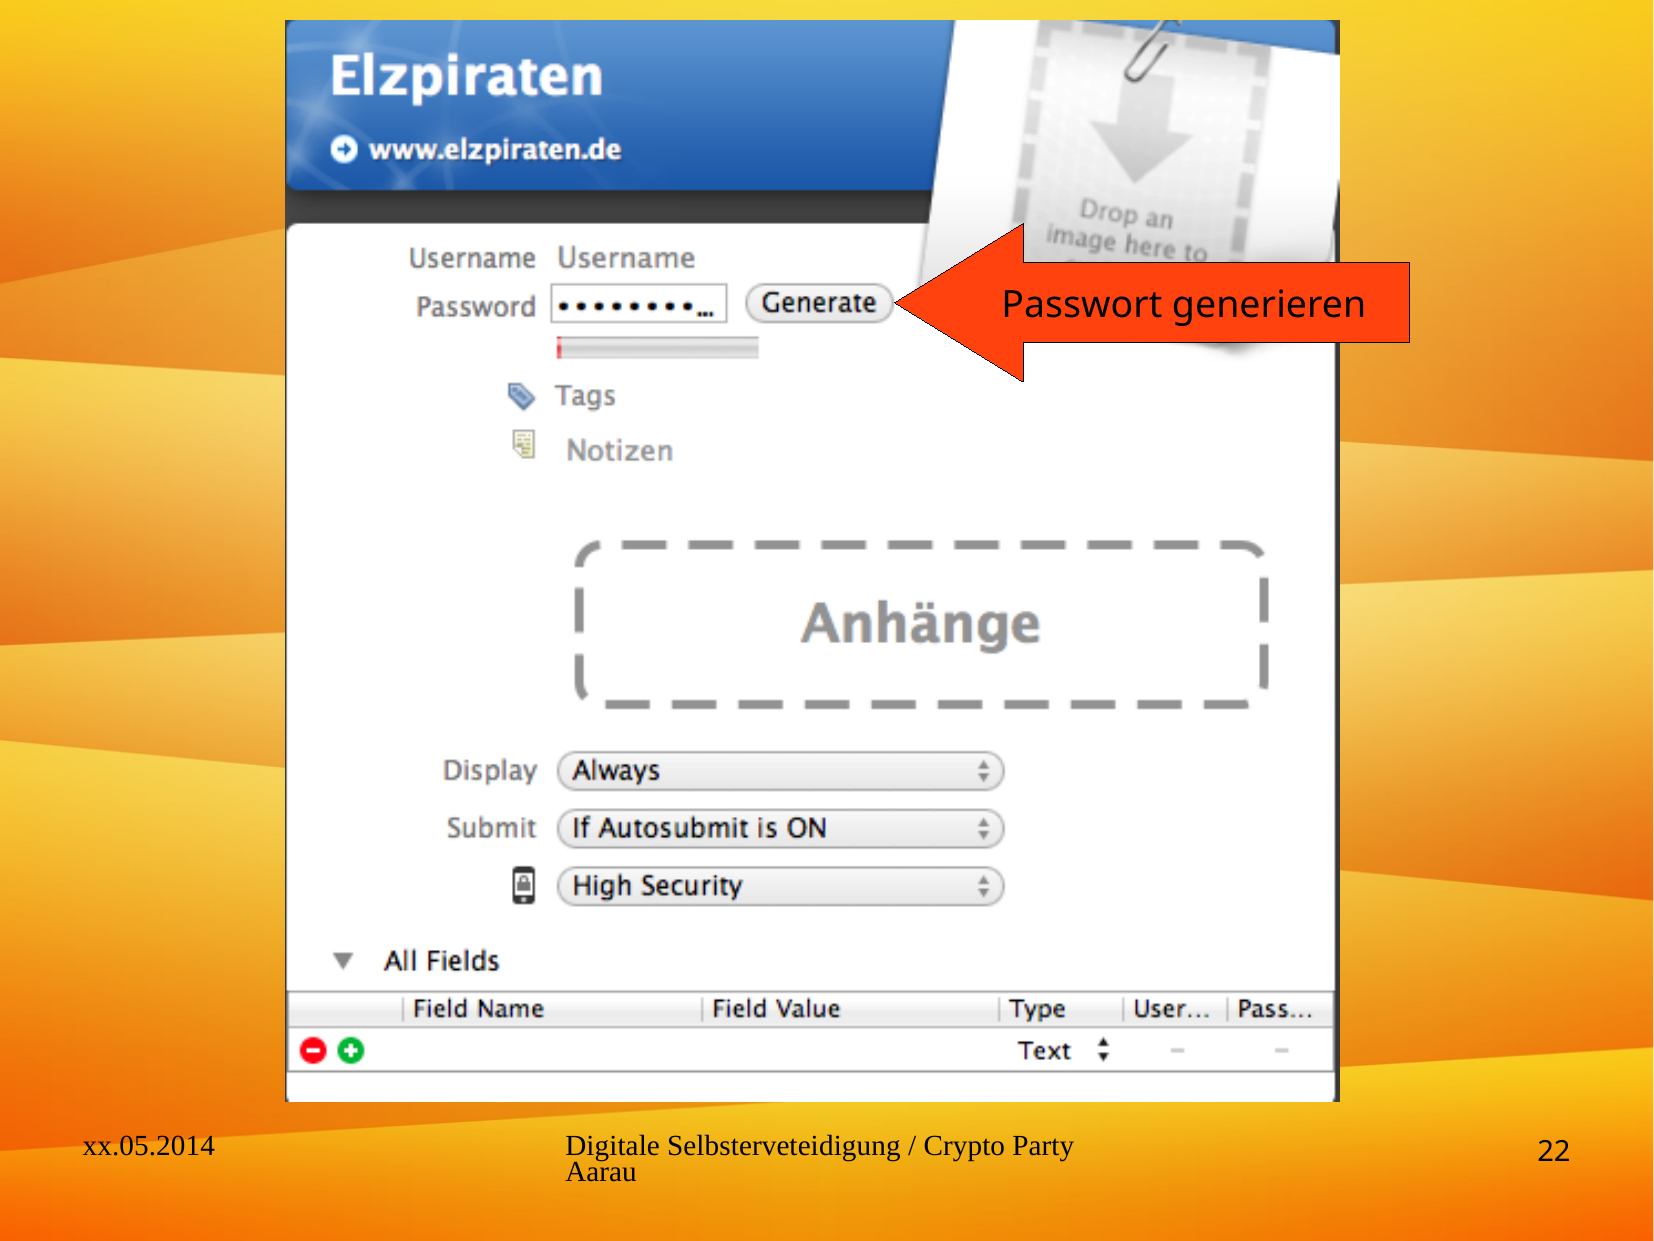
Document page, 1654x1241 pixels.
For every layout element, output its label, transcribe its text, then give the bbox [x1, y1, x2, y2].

picture [0, 0, 1654, 1241]
text_box Passwort generieren [894, 223, 1410, 382]
